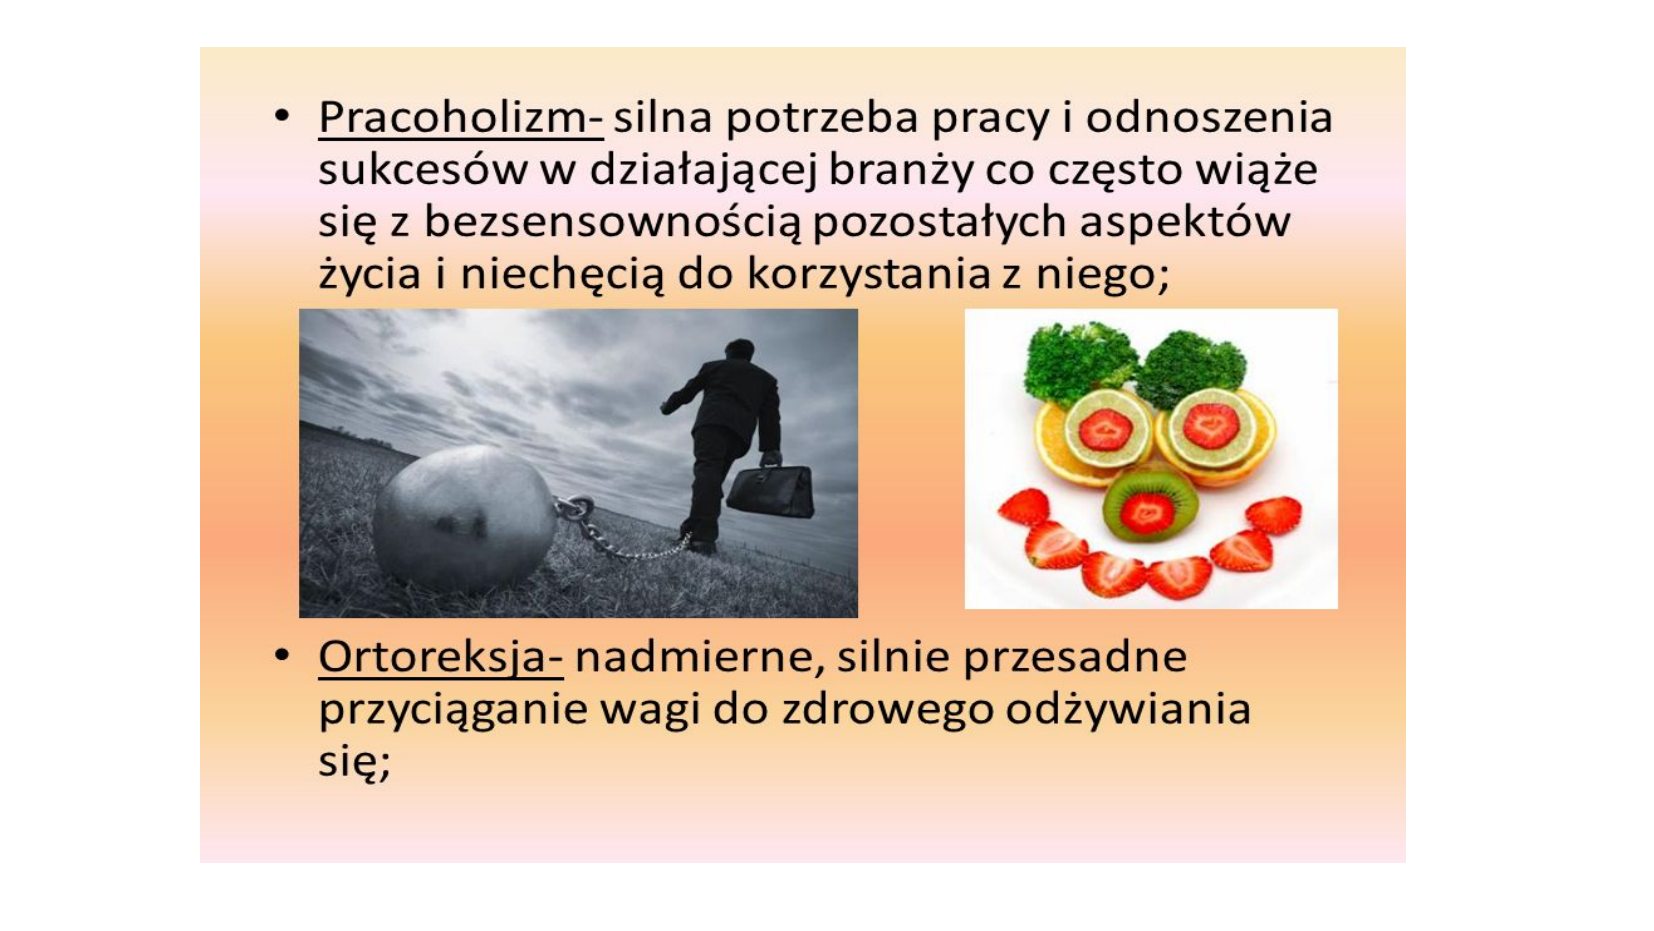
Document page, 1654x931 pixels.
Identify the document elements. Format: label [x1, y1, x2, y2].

picture [200, 47, 1406, 863]
